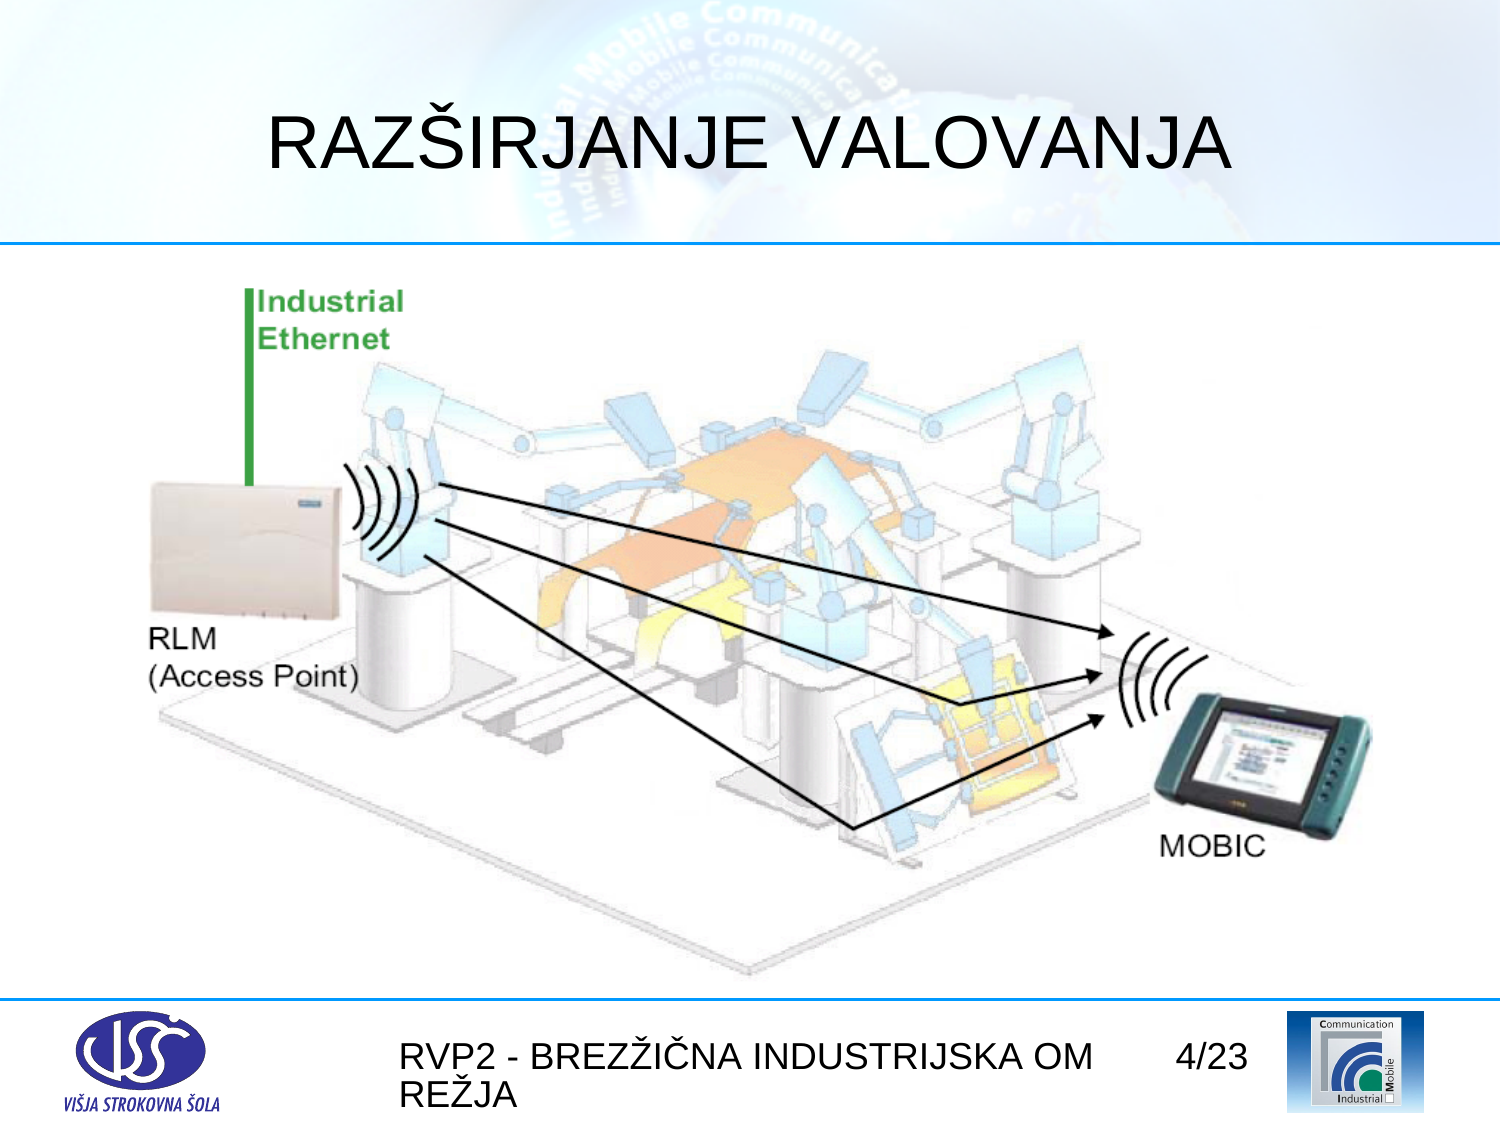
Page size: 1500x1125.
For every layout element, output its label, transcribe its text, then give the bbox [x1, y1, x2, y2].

picture [124, 276, 1376, 991]
title RAZŠIRJANJE VALOVANJA [75, 45, 1426, 233]
picture [1287, 1011, 1424, 1113]
